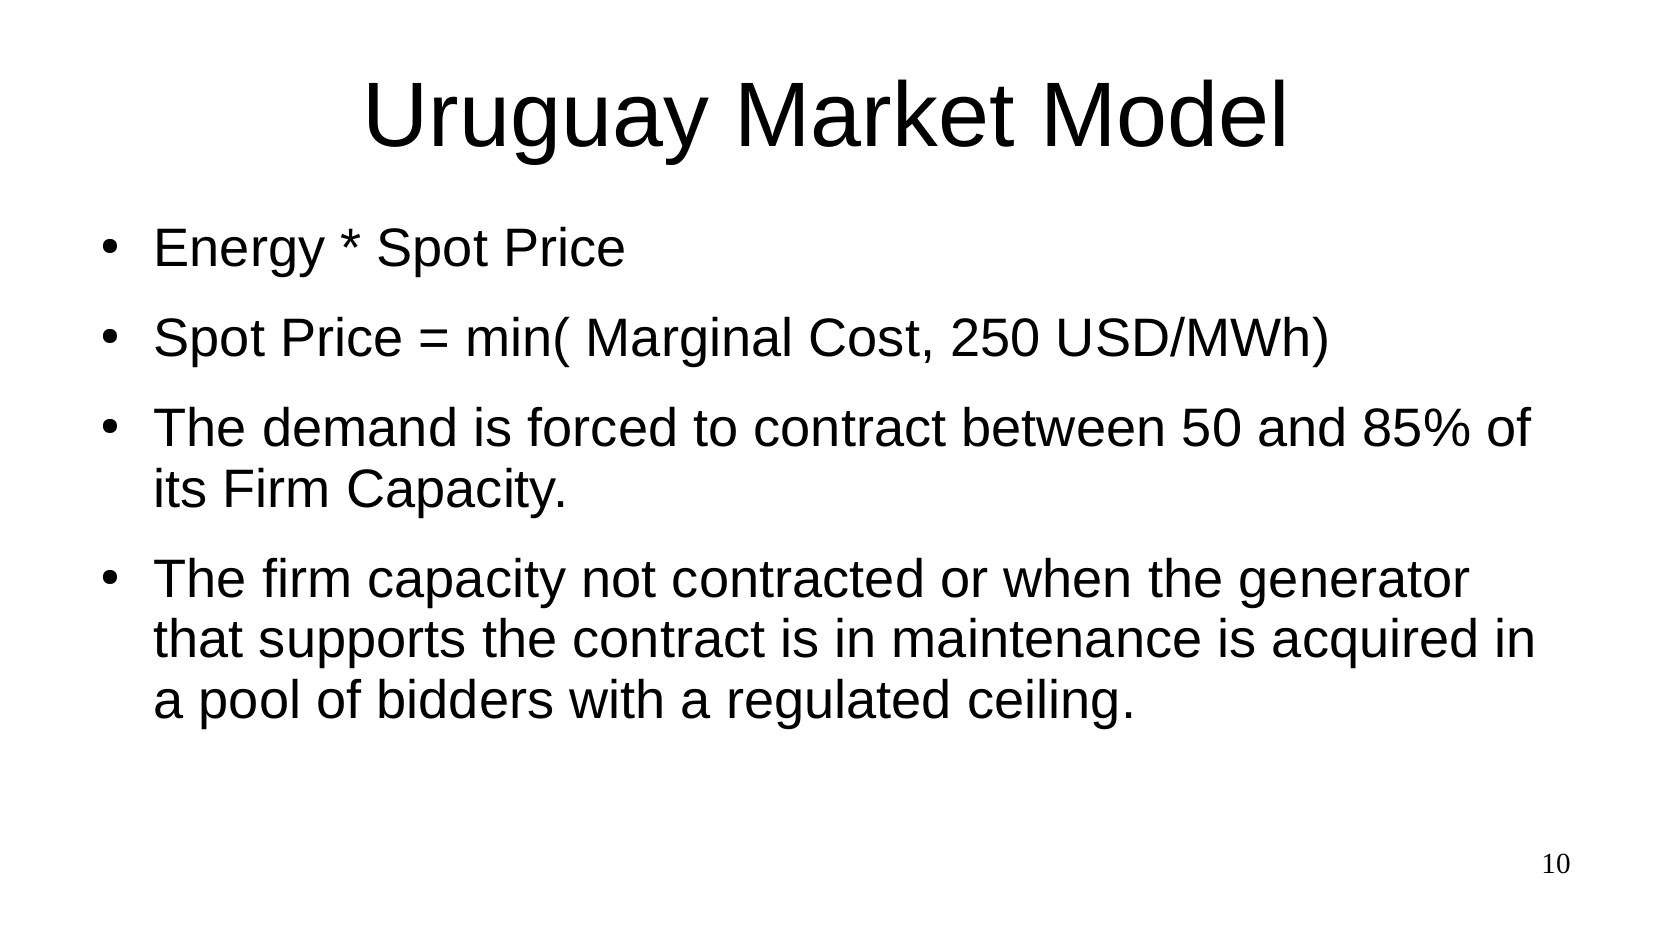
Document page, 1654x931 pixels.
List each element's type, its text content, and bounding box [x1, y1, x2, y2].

list Energy * Spot Price Spot Price = min( Marginal Cost, 250 USD/MWh) The demand is forced to contract between 50 and 85% of its Firm Capacity. The firm capacity not contracted or when the generator that supports the contract is in maintenance is acquired in a pool of bidders with a regulated ceiling. [82, 217, 1571, 758]
title Uruguay Market Model [82, 37, 1571, 193]
